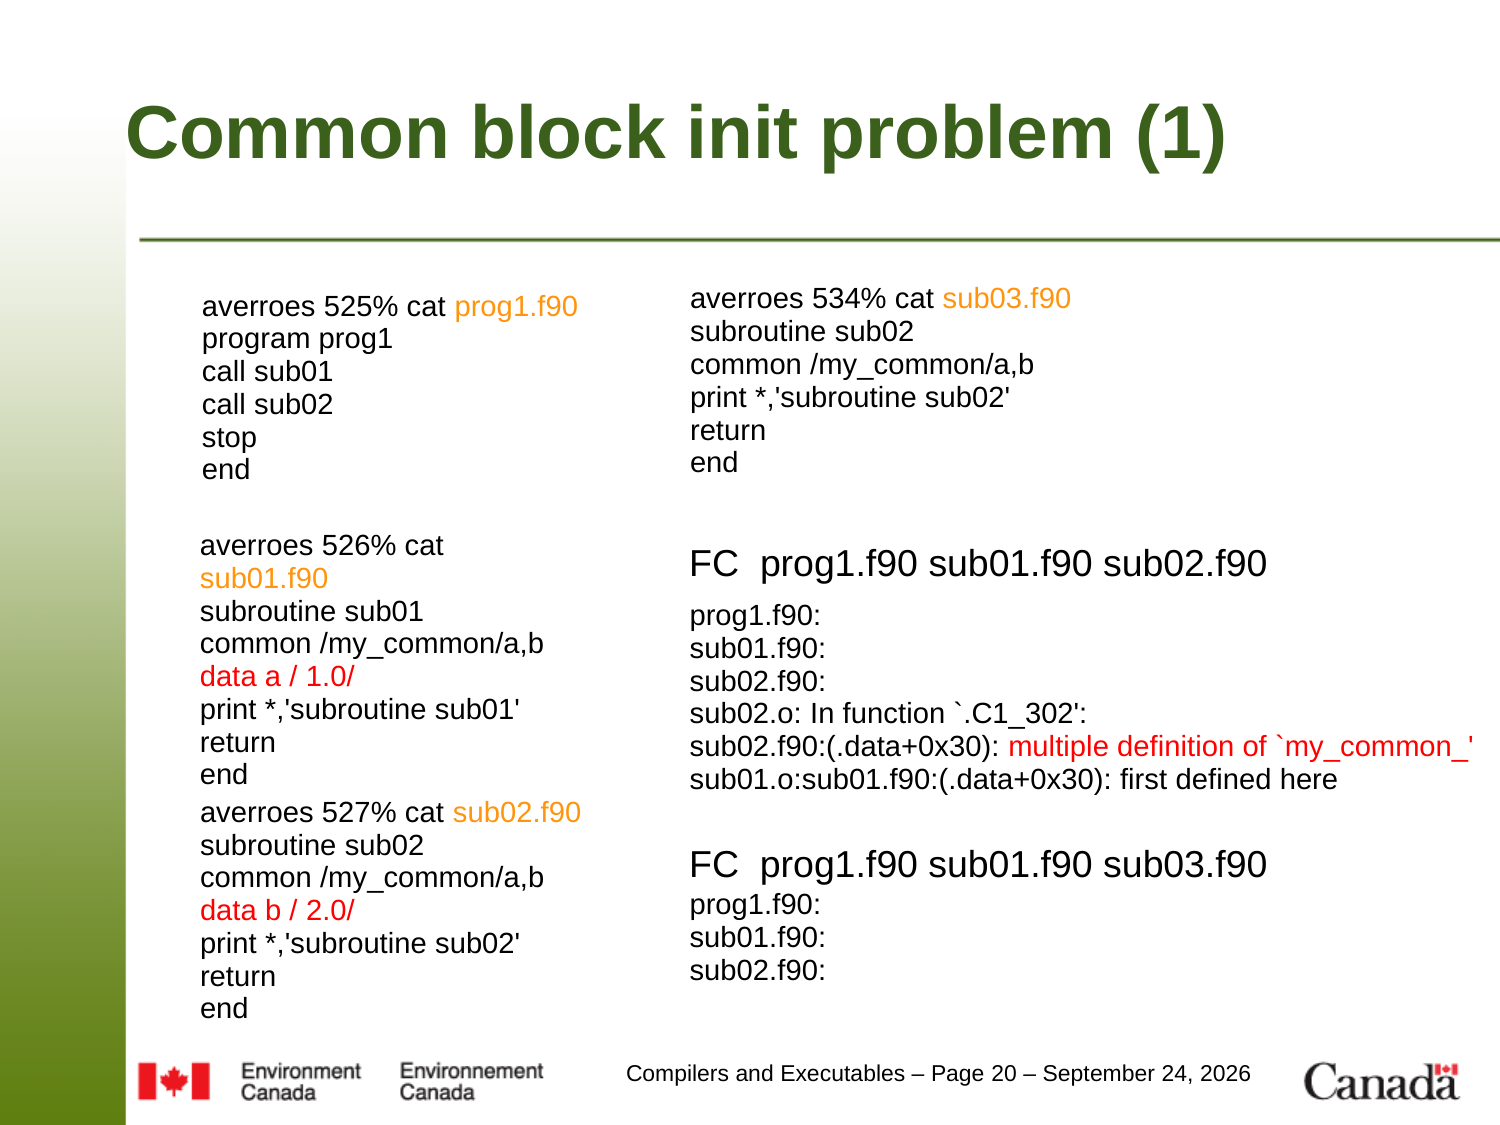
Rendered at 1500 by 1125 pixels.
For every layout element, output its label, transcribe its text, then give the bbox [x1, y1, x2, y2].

text_box FC prog1.f90 sub01.f90 sub03.f90 [674, 836, 1304, 880]
text_box FC prog1.f90 sub01.f90 sub02.f90 [674, 534, 1304, 591]
text_box averroes 526% cat sub01.f90 subroutine sub01 common /my_common/a,b data a / 1.0/ print *,'subroutine sub01' return end [185, 521, 595, 788]
text_box prog1.f90: sub01.f90: sub02.f90: sub02.o: In function `.C1_302': sub02.f90:(.data+0x30): multiple definition of `my_common_' sub01.o:sub01.f90:(.data+0x30): first defined here [674, 591, 1492, 803]
title Common block init problem (1) [125, 52, 1463, 213]
text_box averroes 534% cat sub03.f90 subroutine sub02 common /my_common/a,b print *,'subroutine sub02' return end [675, 275, 1102, 493]
text_box averroes 525% cat prog1.f90 program prog1 call sub01 call sub02 stop end [187, 282, 602, 494]
picture [0, 0, 1500, 1125]
text_box averroes 527% cat sub02.f90 subroutine sub02 common /my_common/a,b data b / 2.0/ print *,'subroutine sub02' return end [185, 788, 599, 1039]
text_box prog1.f90: sub01.f90: sub02.f90: [674, 880, 1492, 996]
